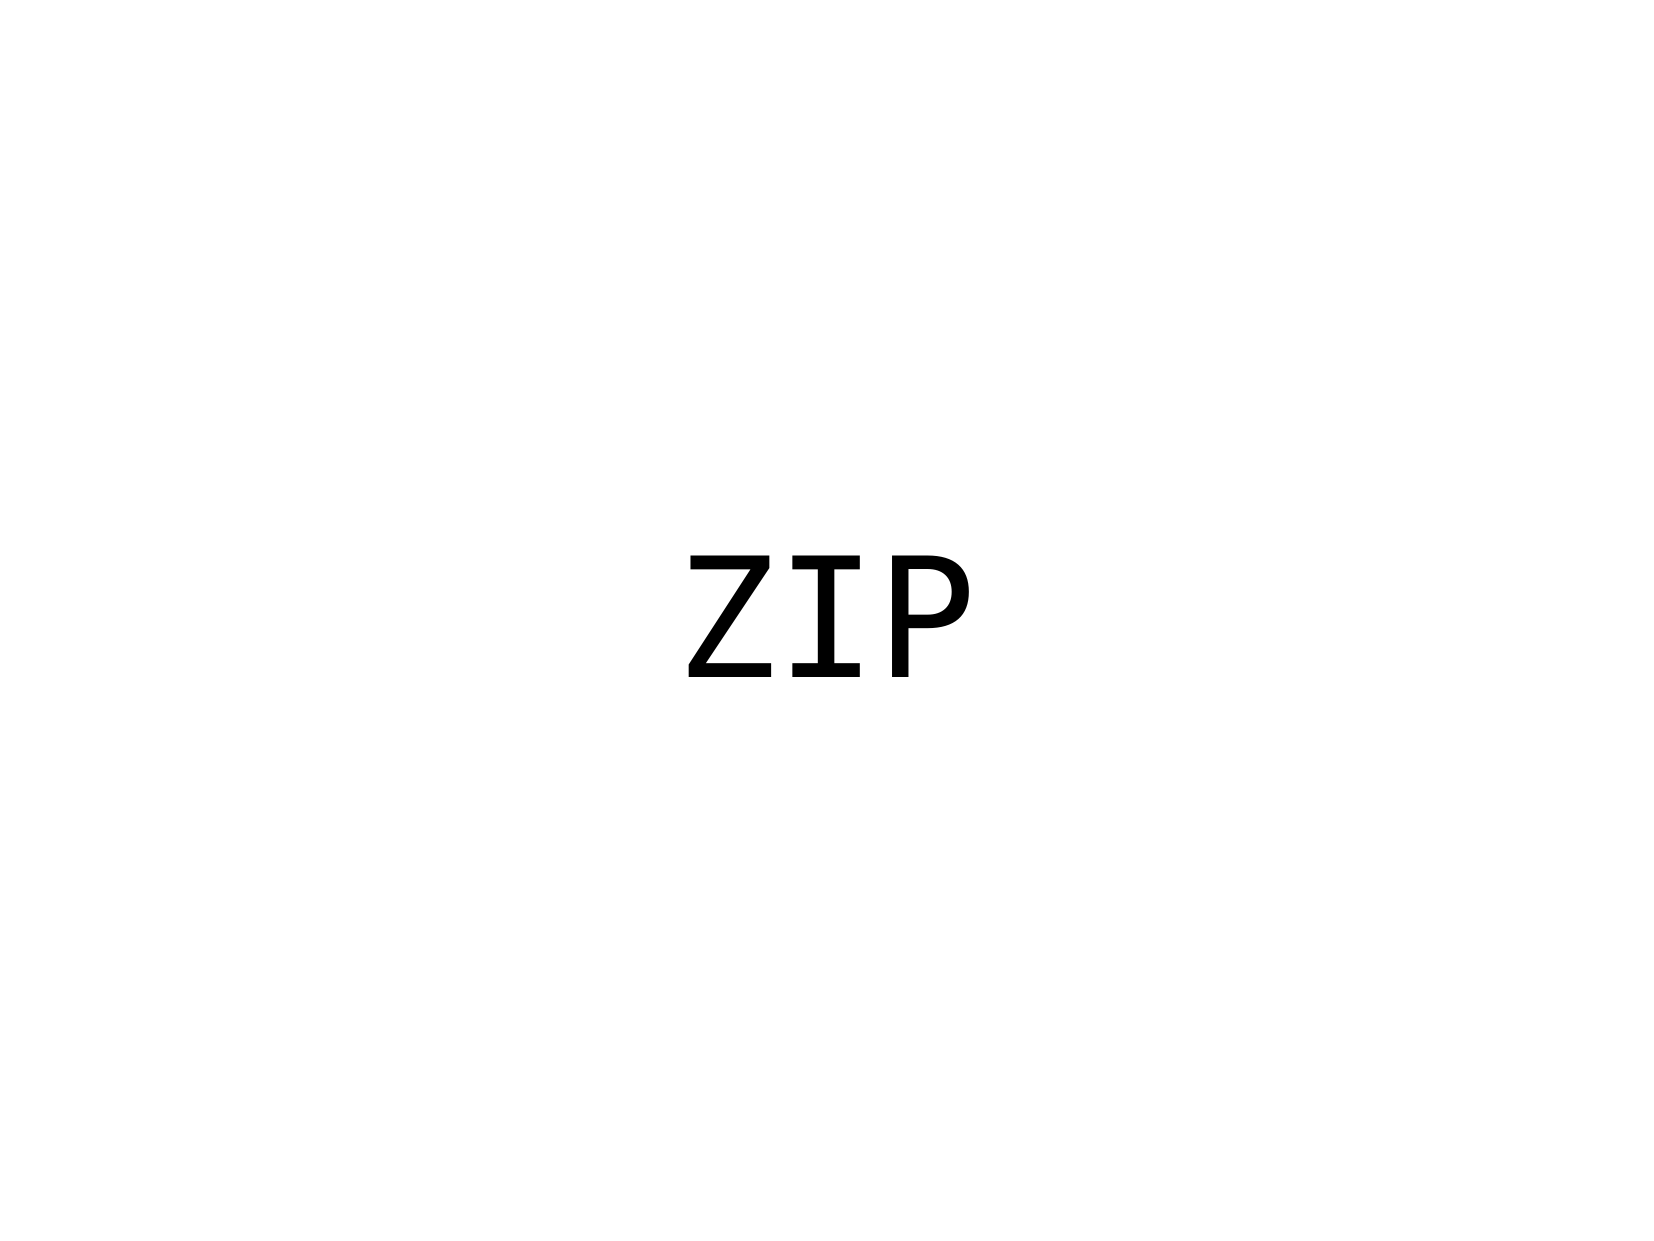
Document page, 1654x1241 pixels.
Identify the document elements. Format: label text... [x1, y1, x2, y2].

title ZIP [82, 523, 1571, 718]
